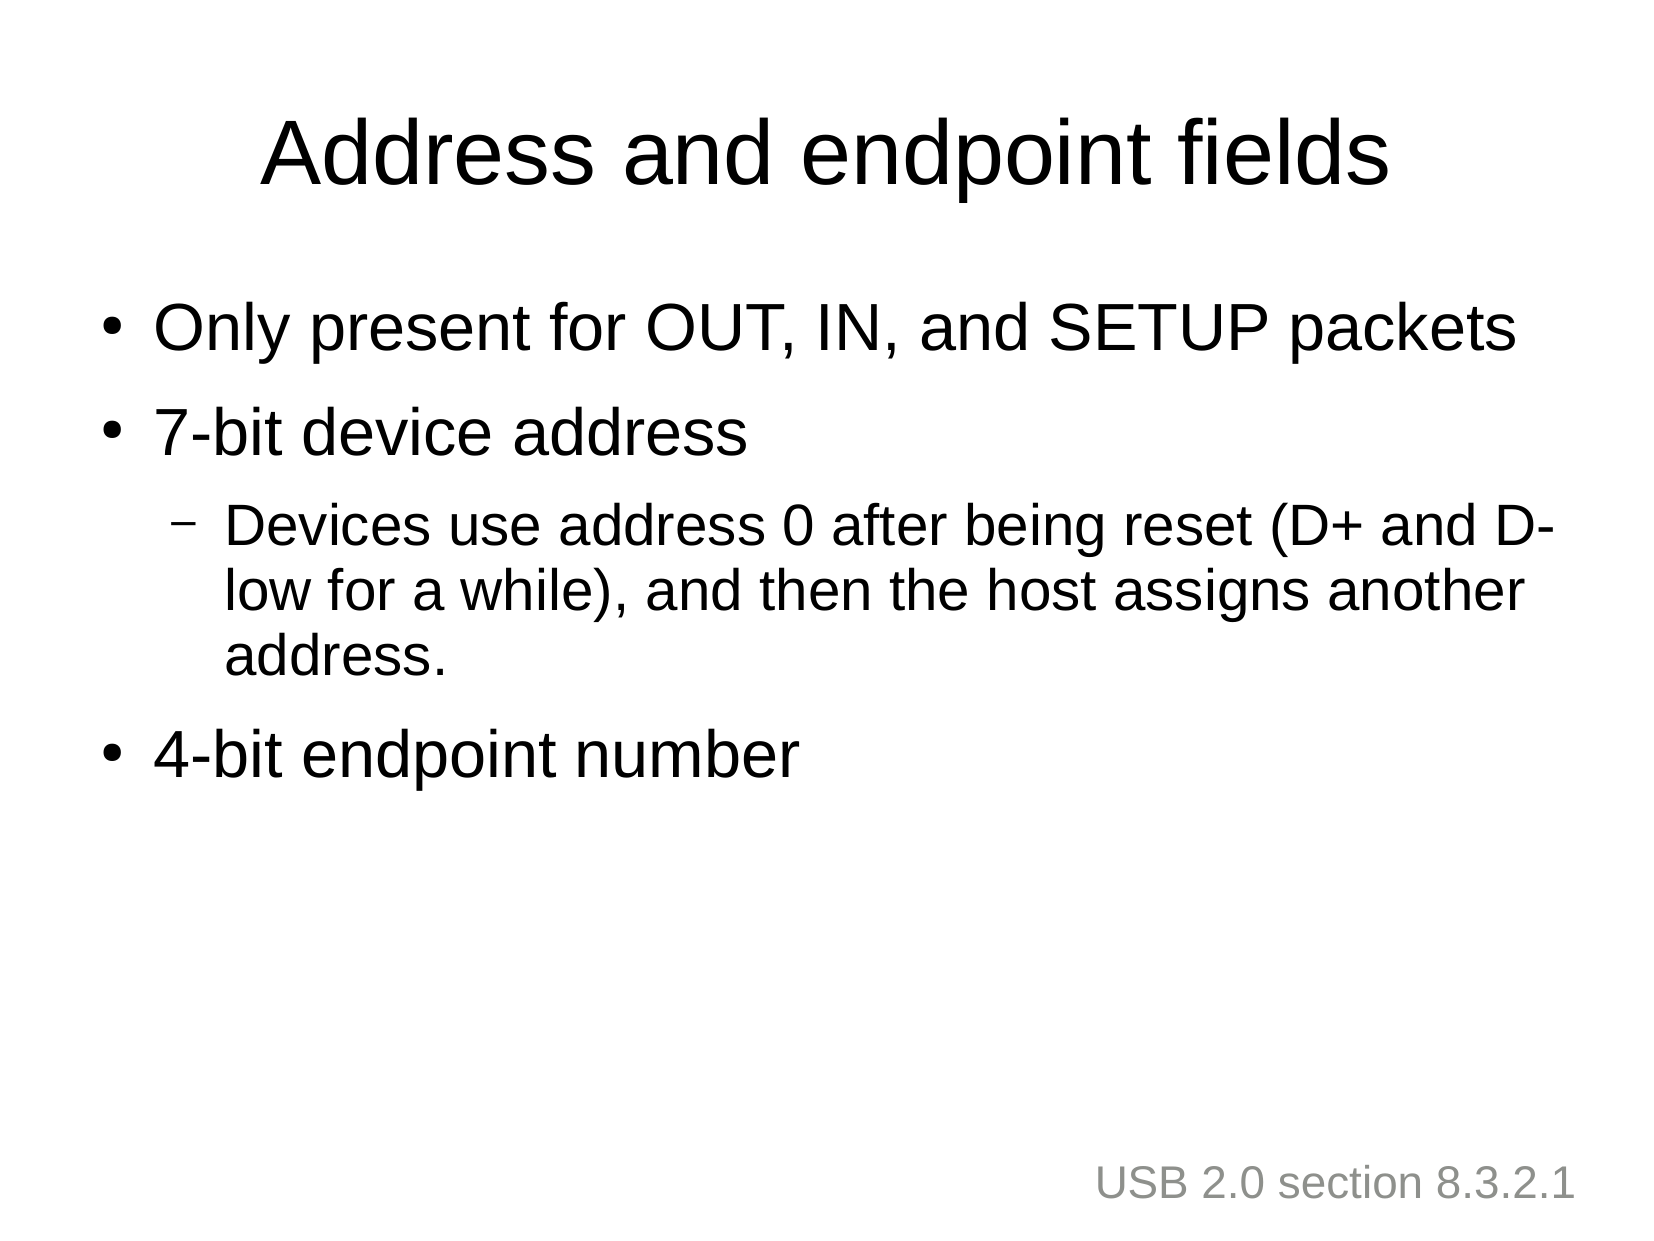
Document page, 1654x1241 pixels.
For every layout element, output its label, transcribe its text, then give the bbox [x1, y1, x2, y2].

text_box USB 2.0 section 8.3.2.1 [1080, 1149, 1636, 1231]
list Only present for OUT, IN, and SETUP packets 7-bit device address Devices use address 0 after being reset (D+ and D- low for a while), and then the host assigns another address. 4-bit endpoint number [82, 290, 1571, 1010]
title Address and endpoint fields [82, 49, 1571, 257]
